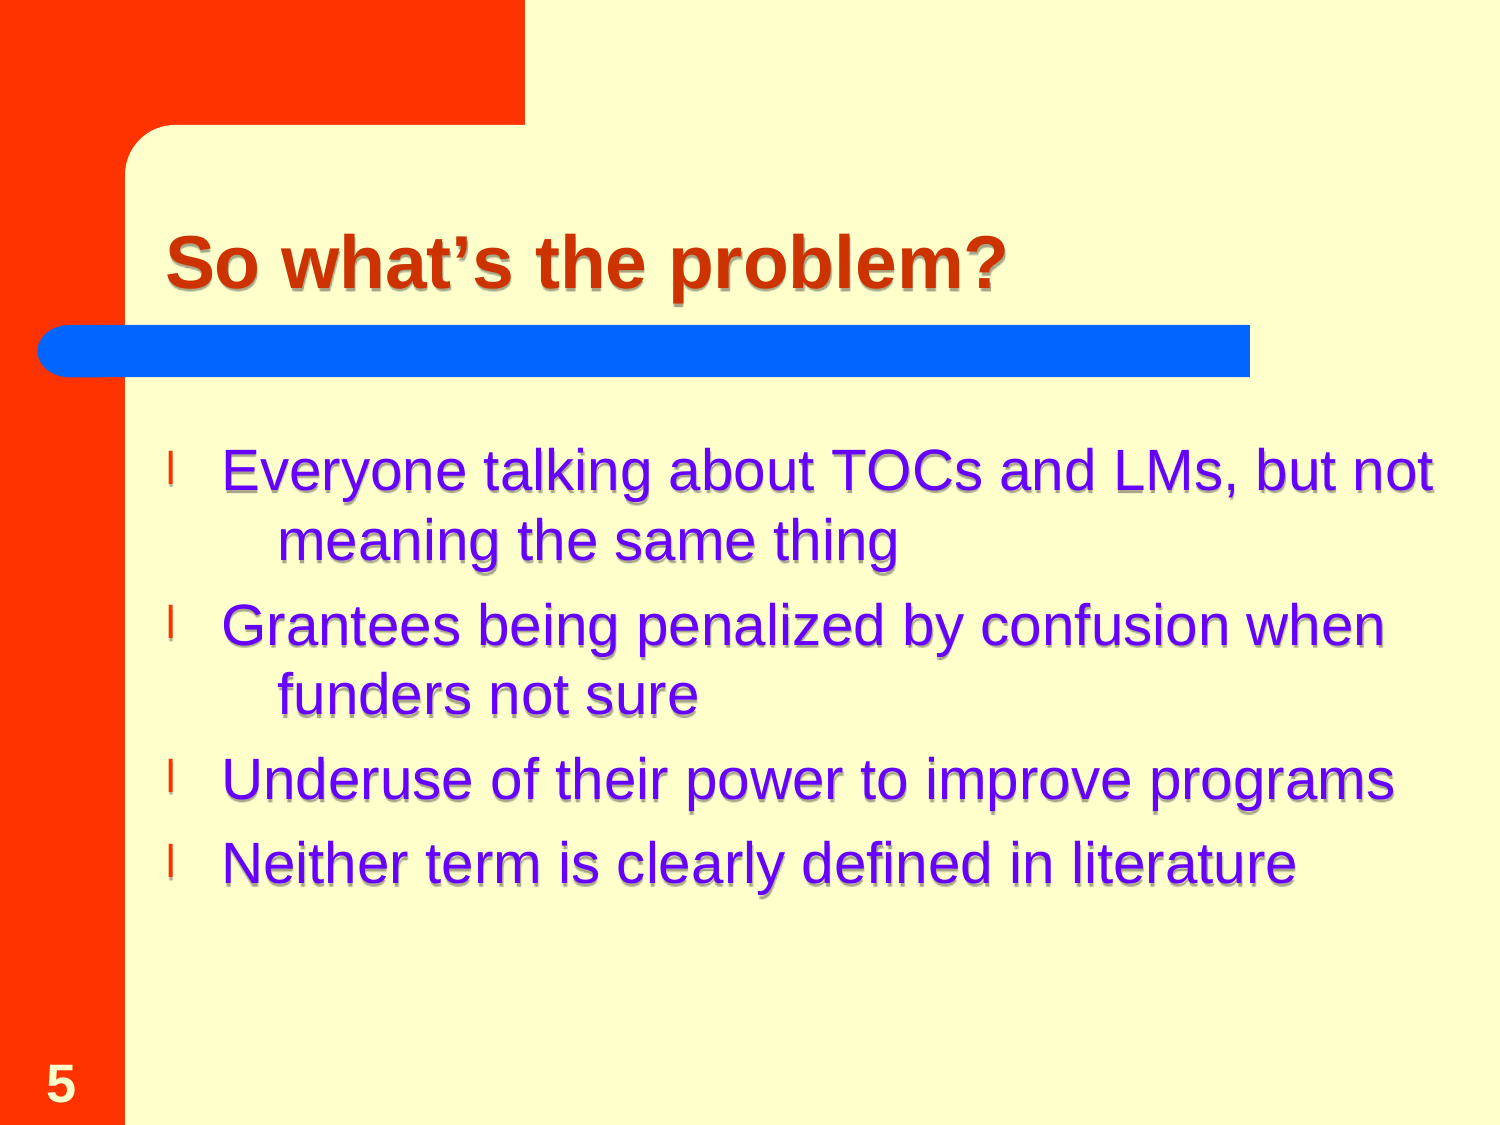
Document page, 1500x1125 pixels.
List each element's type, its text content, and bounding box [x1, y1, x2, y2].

list Everyone talking about TOCs and LMs, but not meaning the same thing Grantees being penalized by confusion when funders not sure Underuse of their power to improve programs Neither term is clearly defined in literature [150, 425, 1463, 938]
text_box [13, 1040, 111, 1121]
title So what’s the problem? [150, 125, 1463, 313]
